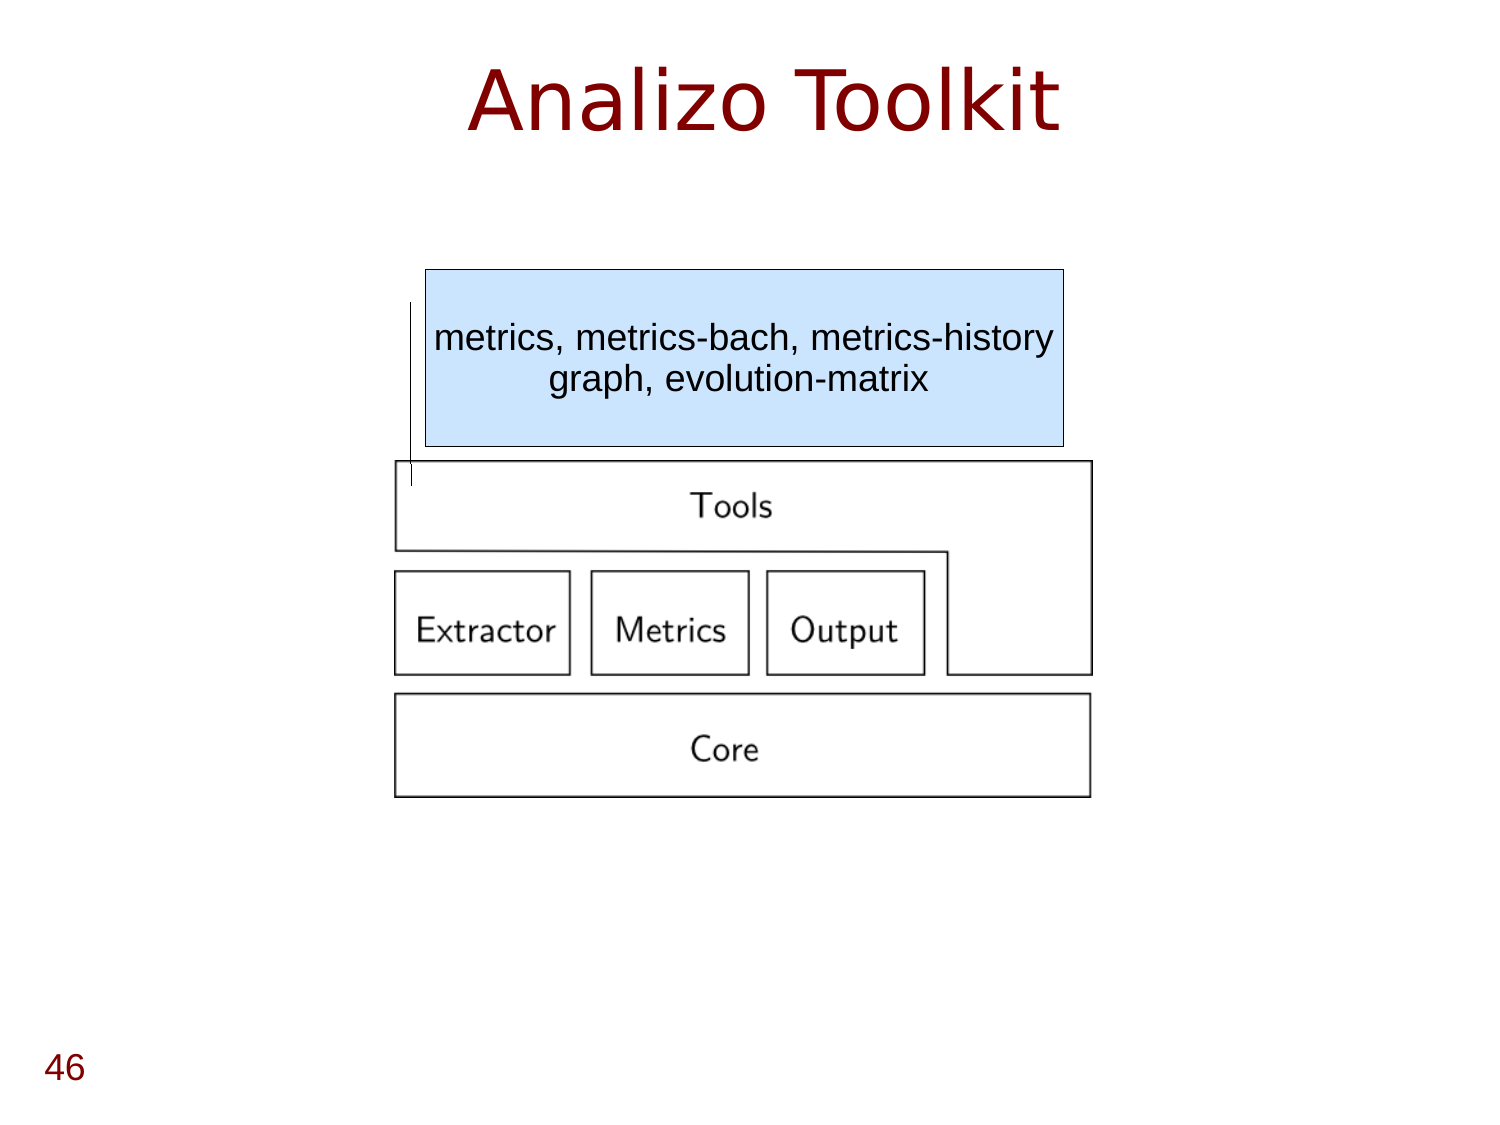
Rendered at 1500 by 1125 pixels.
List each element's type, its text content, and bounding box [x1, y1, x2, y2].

title Analizo Toolkit [70, 27, 1459, 178]
text_box metrics, metrics-bach, metrics-history graph, evolution-matrix [425, 269, 1063, 446]
picture [394, 460, 1093, 798]
